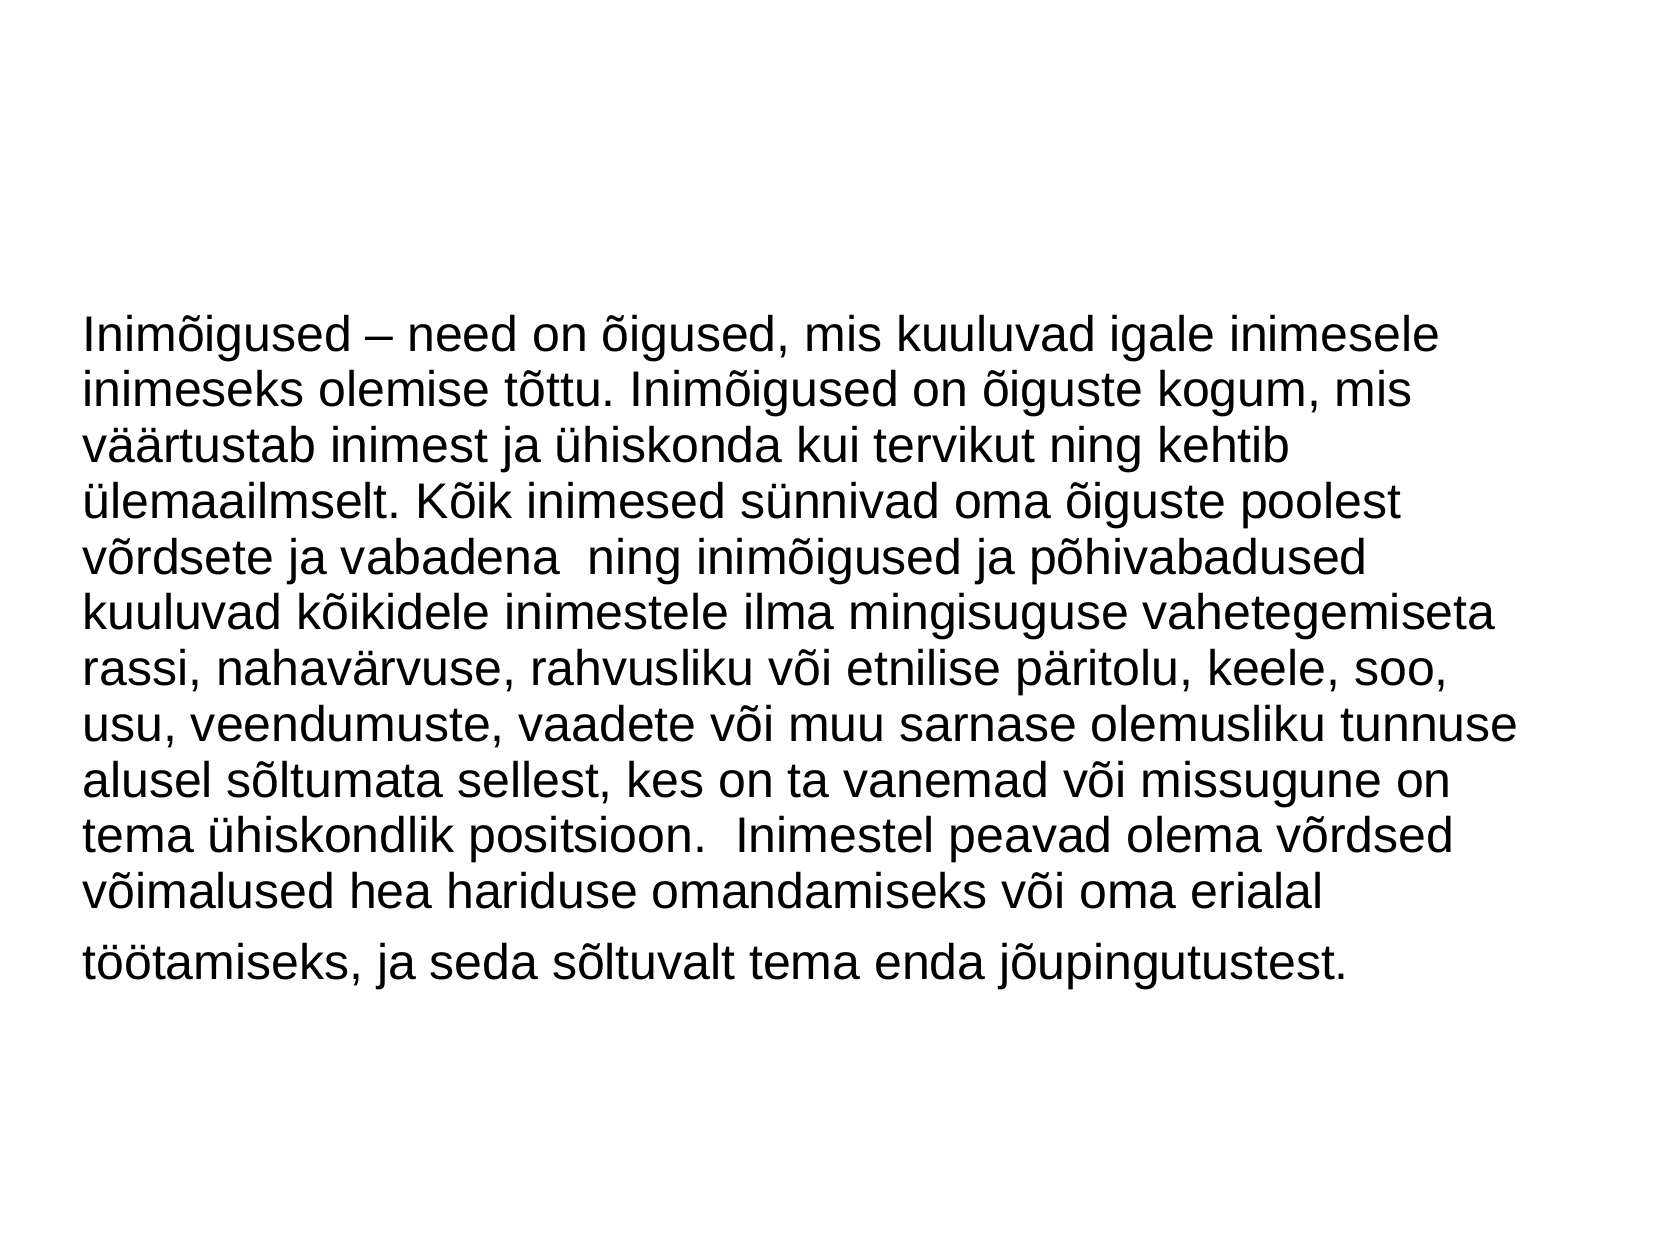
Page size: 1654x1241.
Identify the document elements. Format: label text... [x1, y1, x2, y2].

subtitle Inimõigused – need on õigused, mis kuuluvad igale inimesele inimeseks olemise tõttu. Inimõigused on õiguste kogum, mis väärtustab inimest ja ühiskonda kui tervikut ning kehtib ülemaailmselt. Kõik inimesed sünnivad oma õiguste poolest võrdsete ja vabadena ning inimõigused ja põhivabadused kuuluvad kõikidele inimestele ilma mingisuguse vahetegemiseta rassi, nahavärvuse, rahvusliku või etnilise päritolu, keele, soo, usu, veendumuste, vaadete või muu sarnase olemusliku tunnuse alusel sõltumata sellest, kes on ta vanemad või missugune on tema ühiskondlik positsioon. Inimestel peavad olema võrdsed võimalused hea hariduse omandamiseks või oma erialal töötamiseks, ja seda sõltuvalt tema enda jõupingutustest. [82, 290, 1538, 1010]
